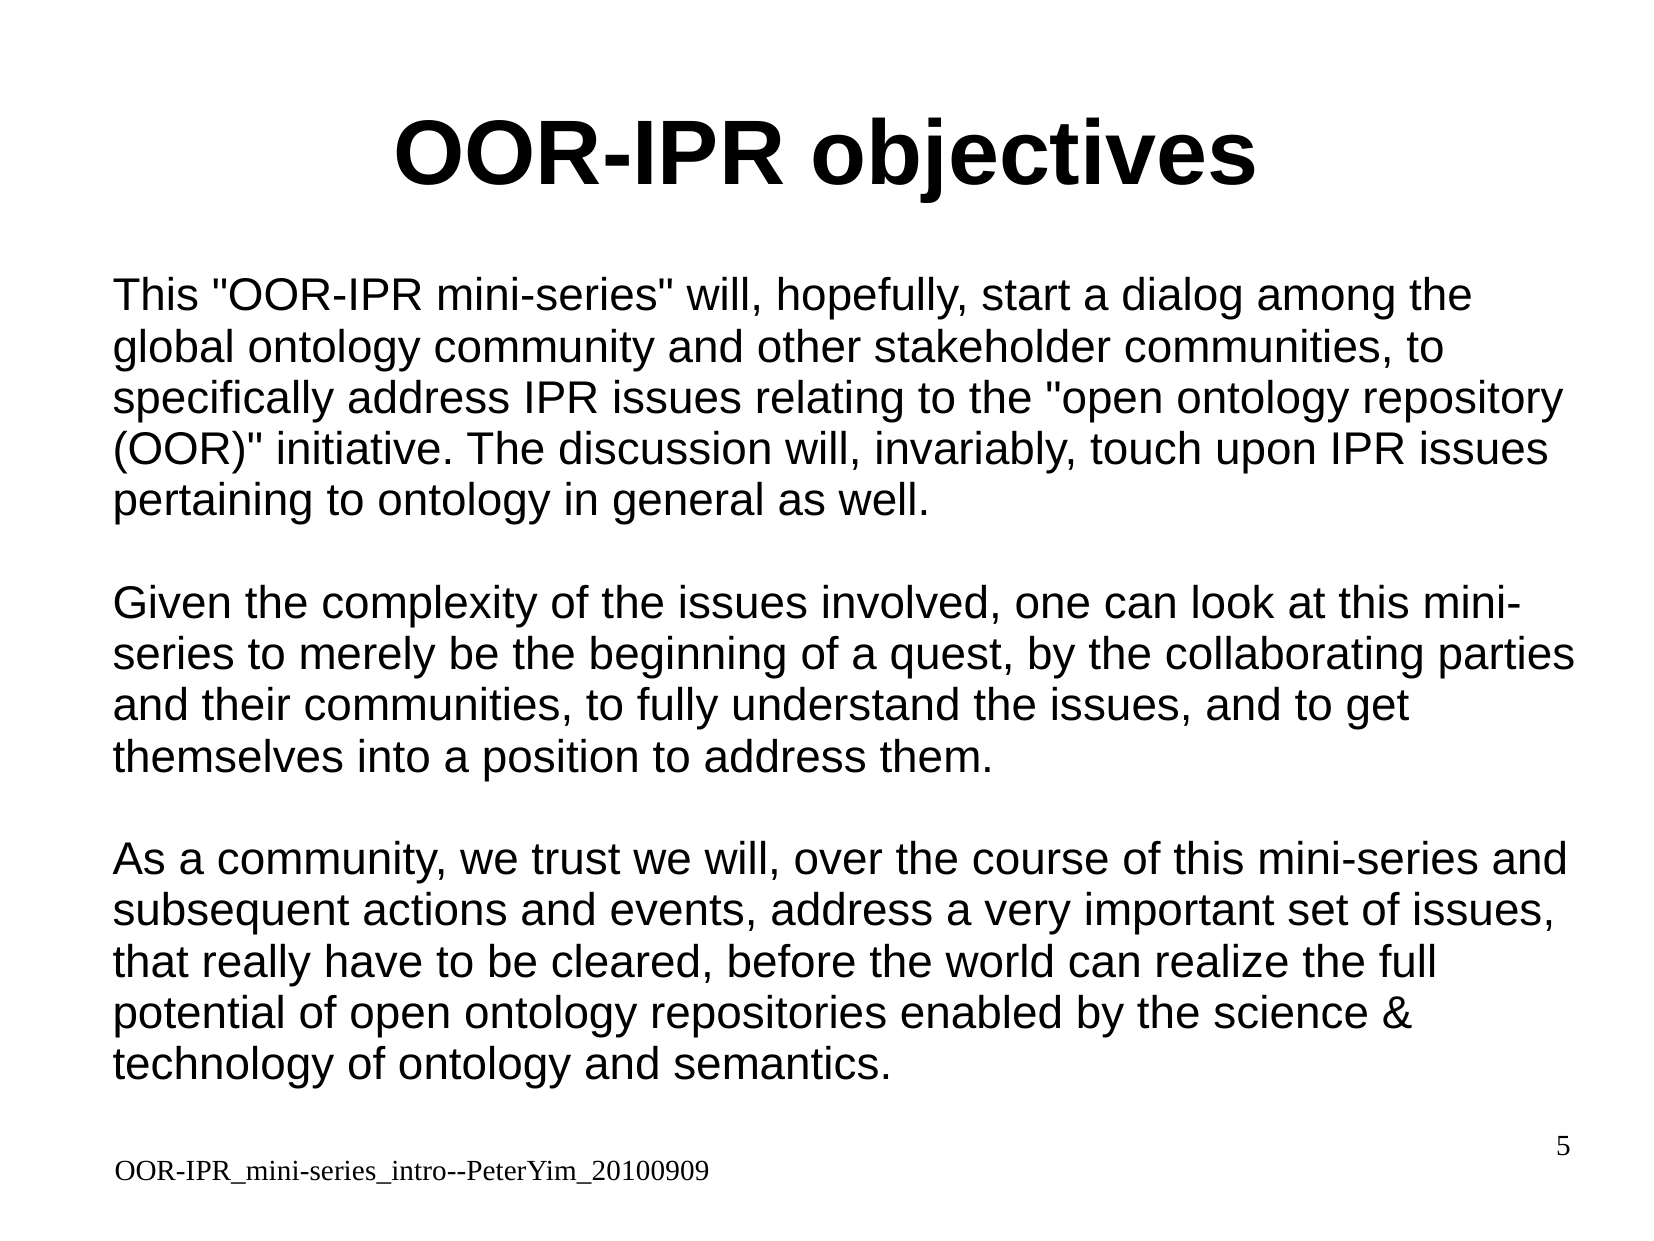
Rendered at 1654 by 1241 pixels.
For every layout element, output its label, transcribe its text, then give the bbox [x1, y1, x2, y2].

title OOR-IPR objectives [82, 56, 1571, 250]
subtitle This "OOR-IPR mini-series" will, hopefully, start a dialog among the global ontology community and other stakeholder communities, to specifically address IPR issues relating to the "open ontology repository (OOR)" initiative. The discussion will, invariably, touch upon IPR issues pertaining to ontology in general as well. Given the complexity of the issues involved, one can look at this mini-series to merely be the beginning of a quest, by the collaborating parties and their communities, to fully understand the issues, and to get themselves into a position to address them. As a community, we trust we will, over the course of this mini-series and subsequent actions and events, address a very important set of issues, that really have to be cleared, before the world can realize the full potential of open ontology repositories enabled by the science & technology of ontology and semantics. [112, 271, 1601, 1088]
